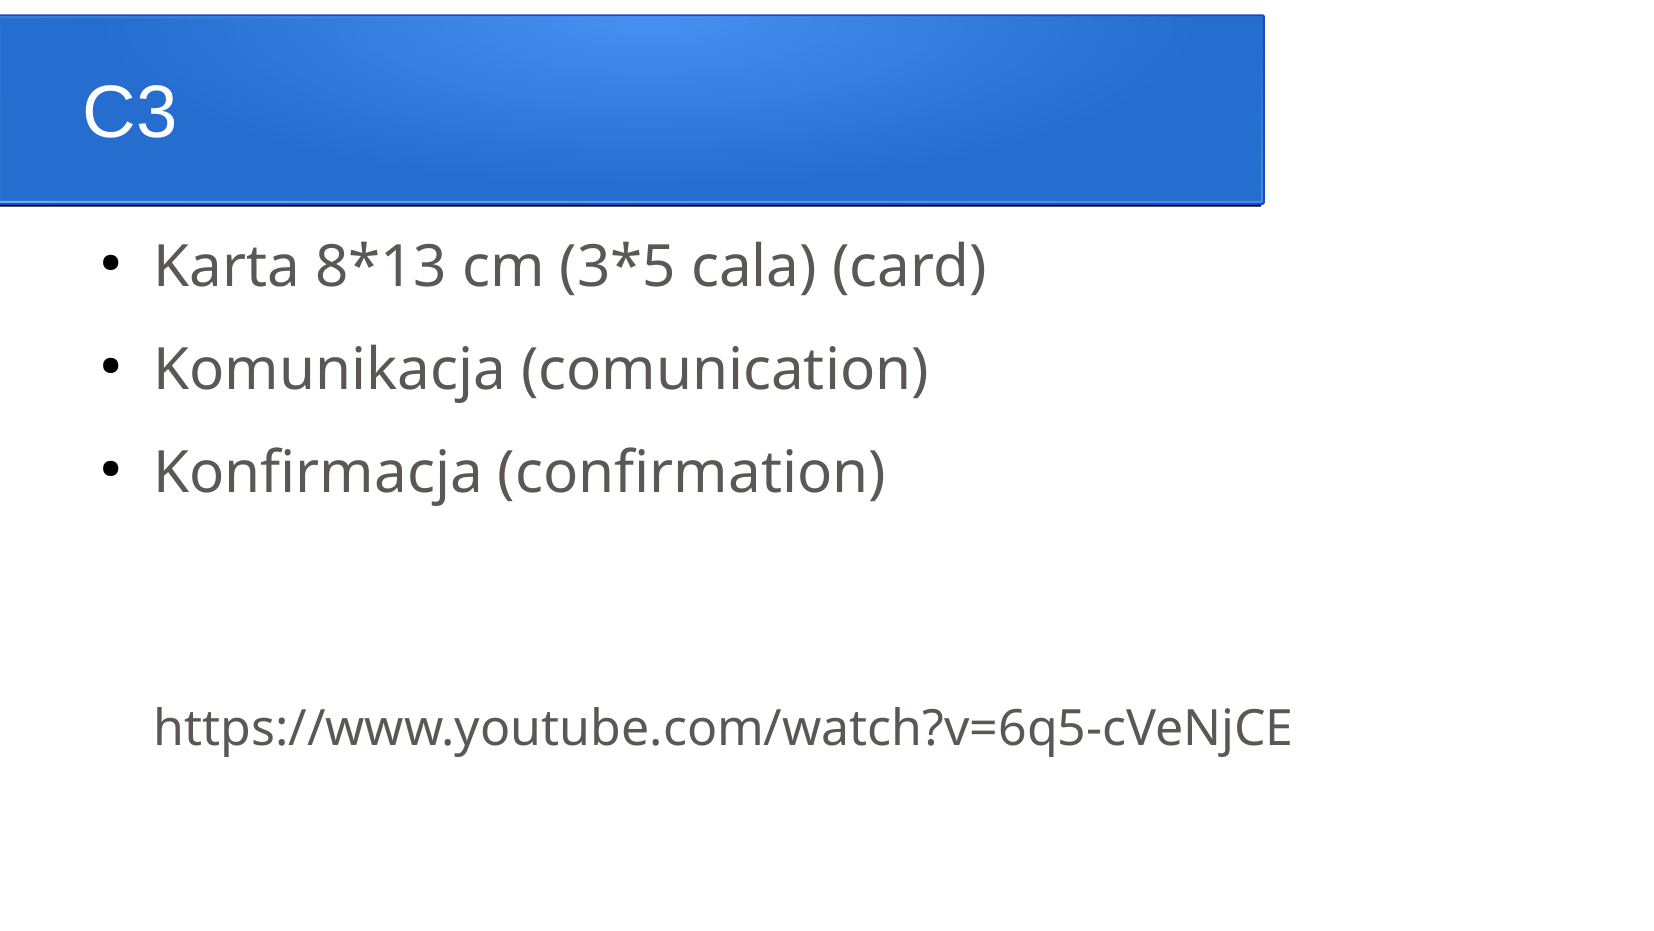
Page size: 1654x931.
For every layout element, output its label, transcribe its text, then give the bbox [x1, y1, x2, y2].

list Karta 8*13 cm (3*5 cala) (card) Komunikacja (comunication) Konfirmacja (confirmation) https://www.youtube.com/watch?v=6q5-cVeNjCE [82, 224, 1512, 764]
title C3 [82, 35, 1235, 189]
